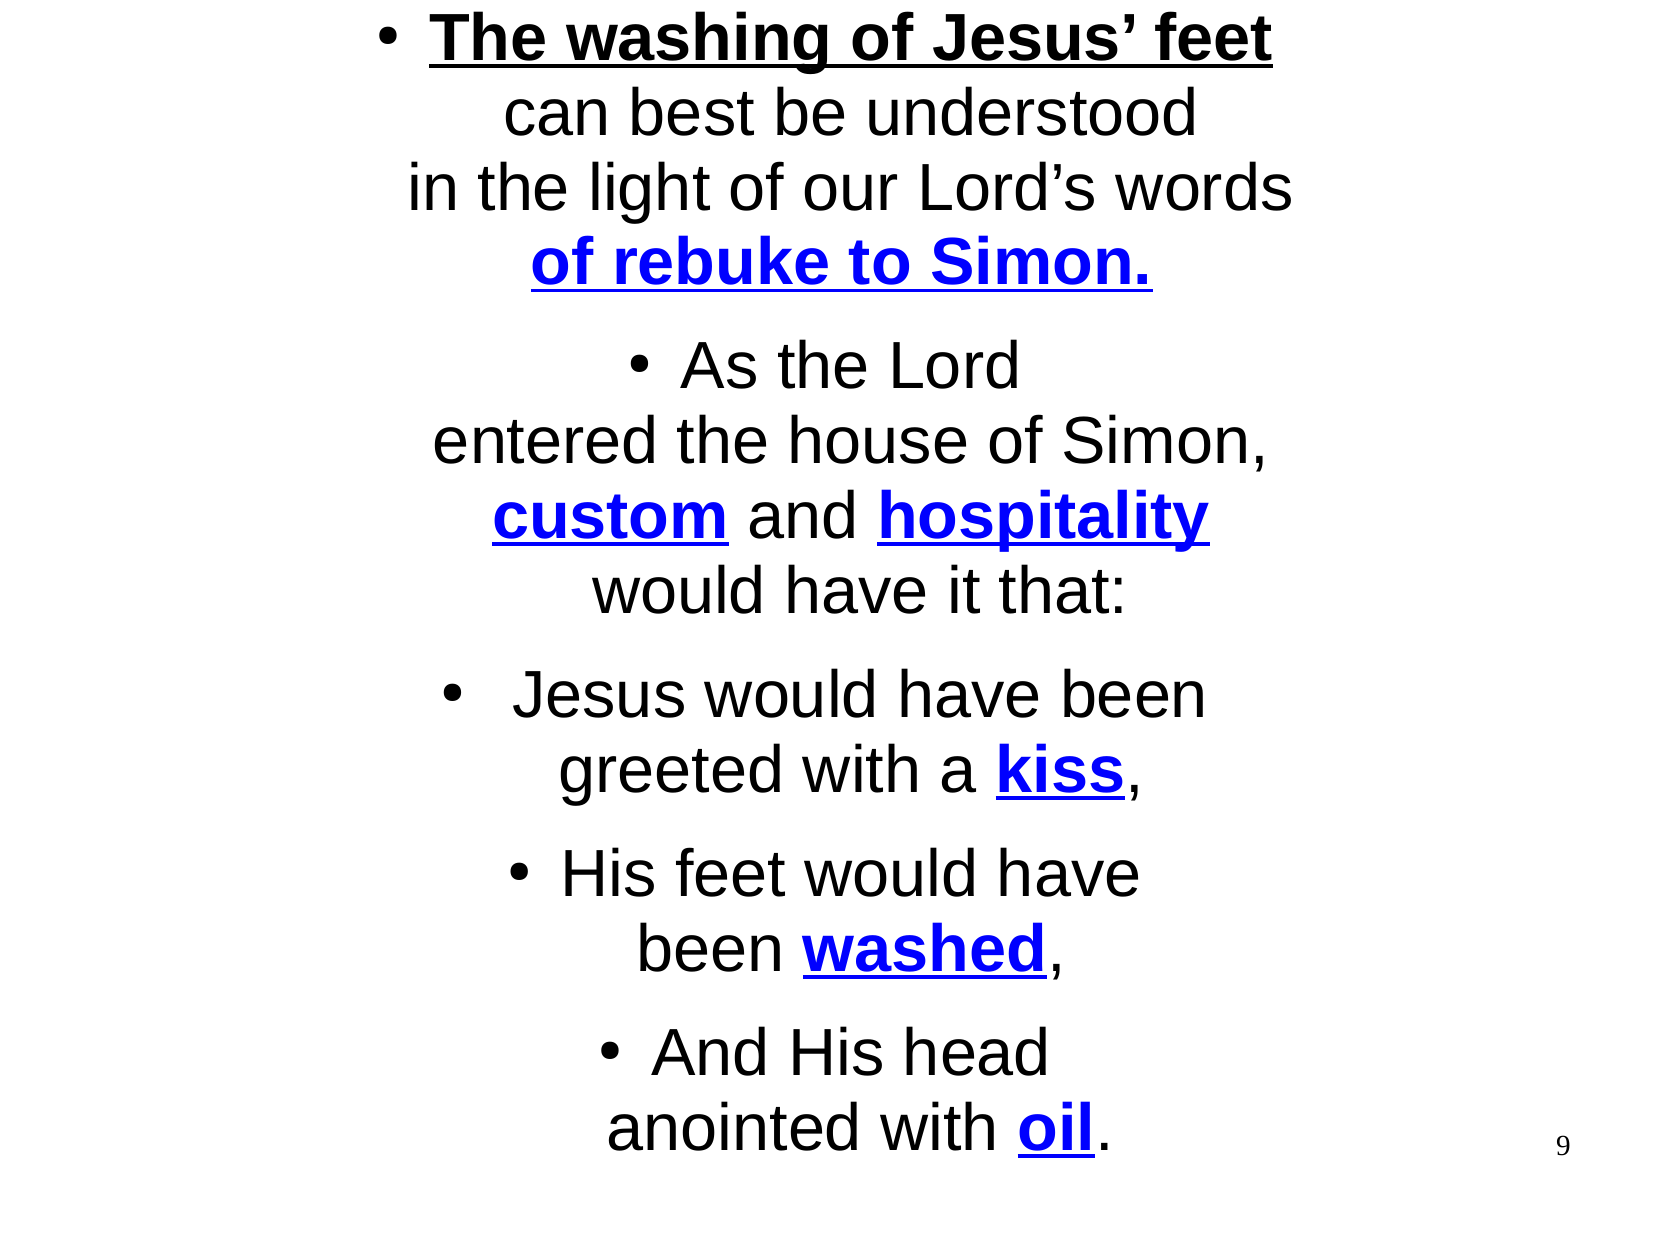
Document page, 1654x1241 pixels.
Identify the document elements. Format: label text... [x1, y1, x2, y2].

list The washing of Jesus’ feet can best be understood in the light of our Lord’s words of rebuke to Simon. As the Lord entered the house of Simon, custom and hospitality would have it that: Jesus would have been greeted with a kiss, His feet would have been washed, And His head anointed with oil. [0, 0, 1651, 1238]
